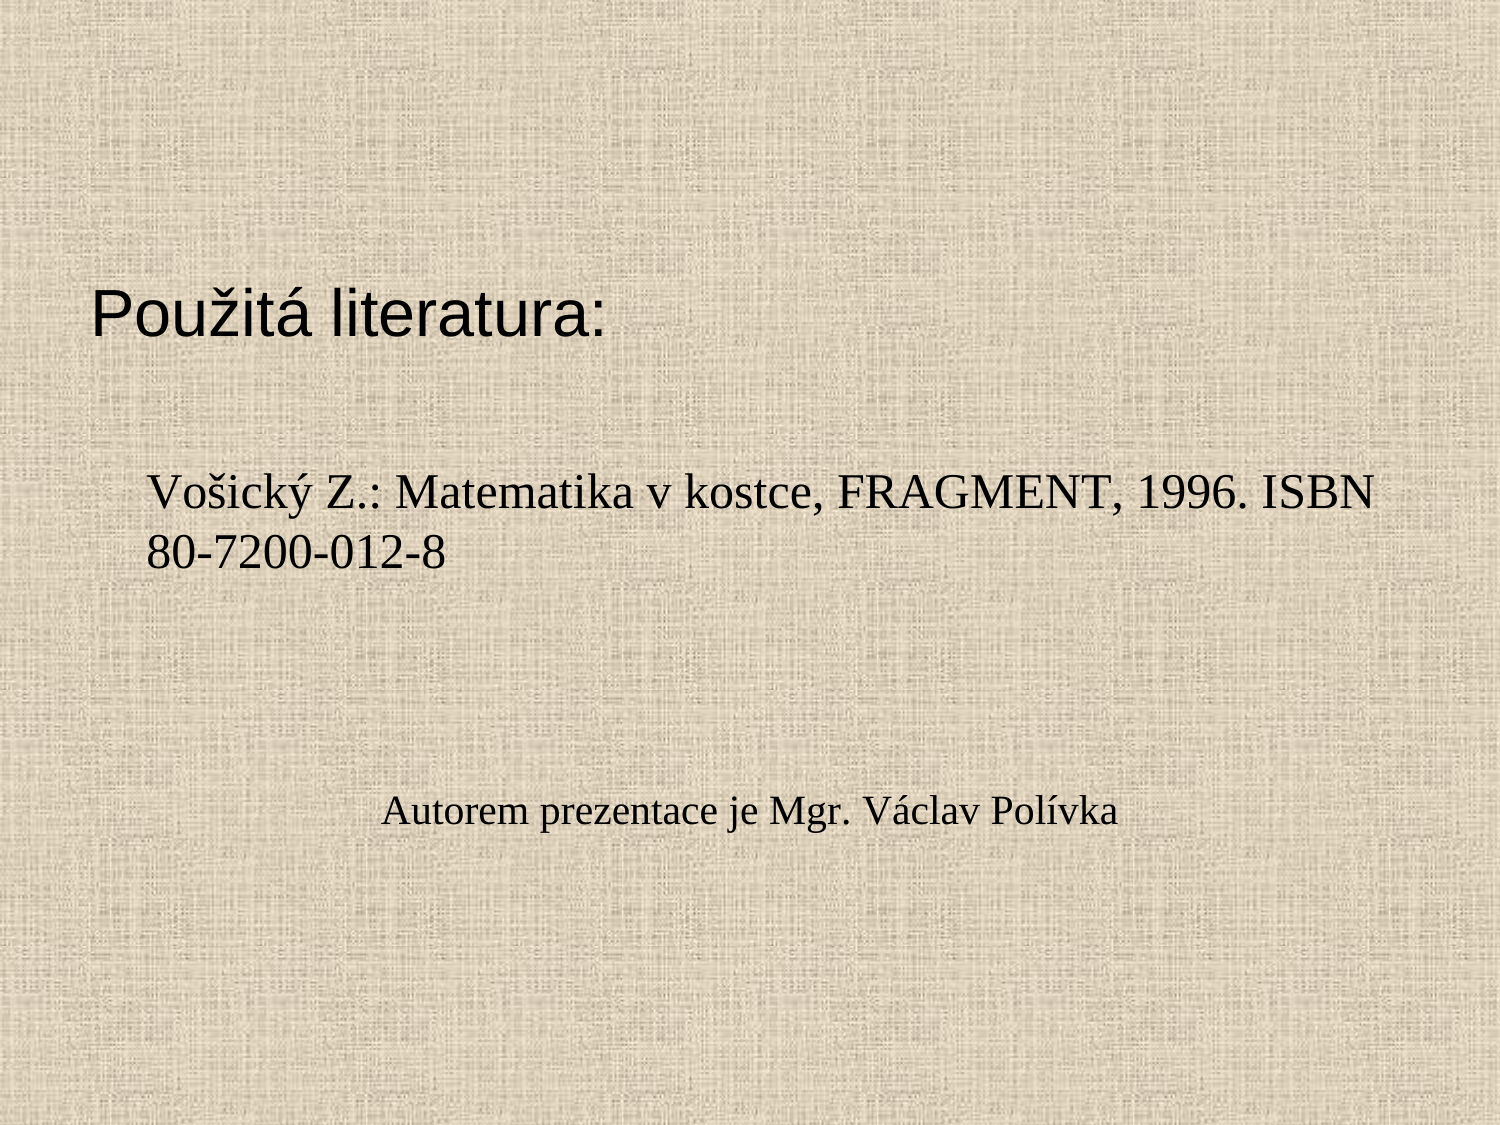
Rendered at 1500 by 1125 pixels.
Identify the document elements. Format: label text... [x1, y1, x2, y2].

picture [0, 0, 1500, 1125]
list Použitá literatura: Vošický Z.: Matematika v kostce, FRAGMENT, 1996. ISBN 80-7200-012-8 Autorem prezentace je Mgr. Václav Polívka [75, 262, 1426, 1034]
